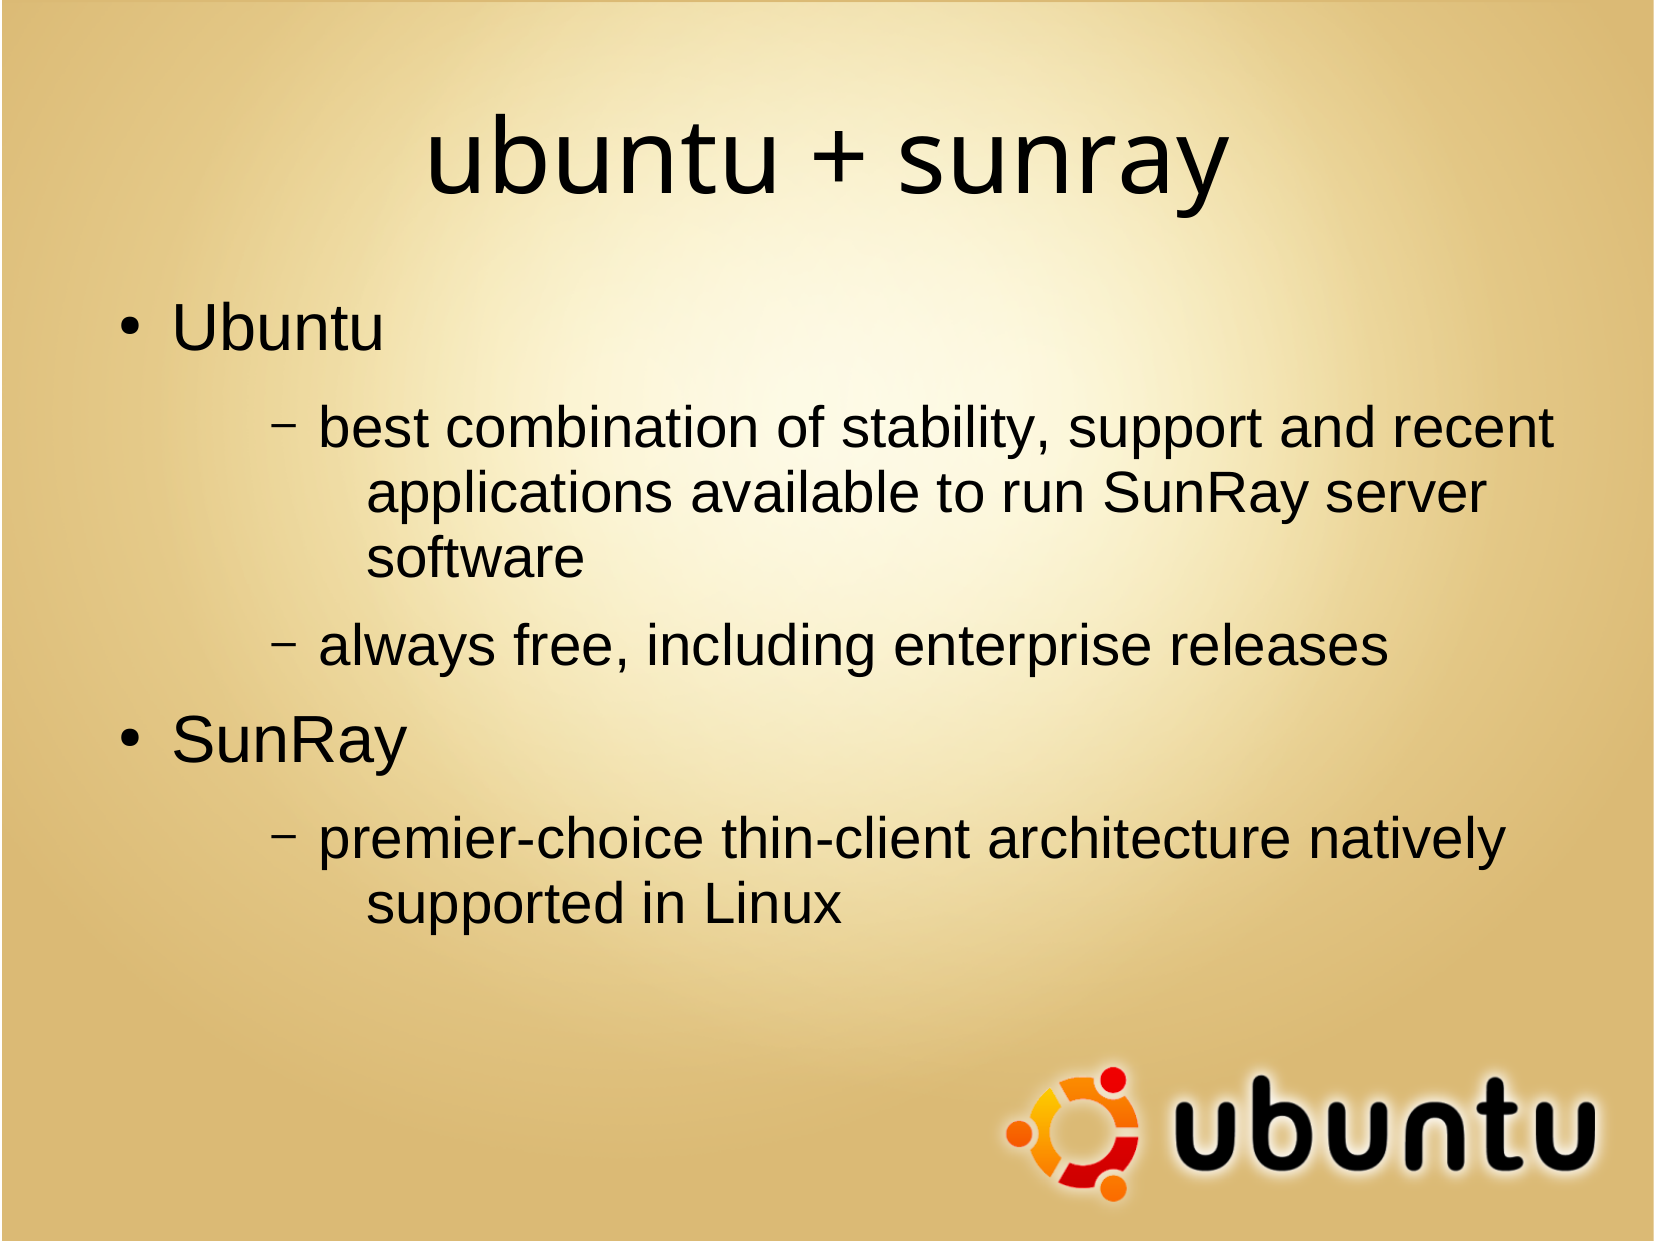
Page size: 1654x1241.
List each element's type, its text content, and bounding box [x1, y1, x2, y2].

list Ubuntu best combination of stability, support and recent applications available to run SunRay server software always free, including enterprise releases SunRay premier-choice thin-client architecture natively supported in Linux [82, 290, 1571, 1109]
title ubuntu + sunray [82, 49, 1571, 257]
picture [2, 0, 1654, 1241]
